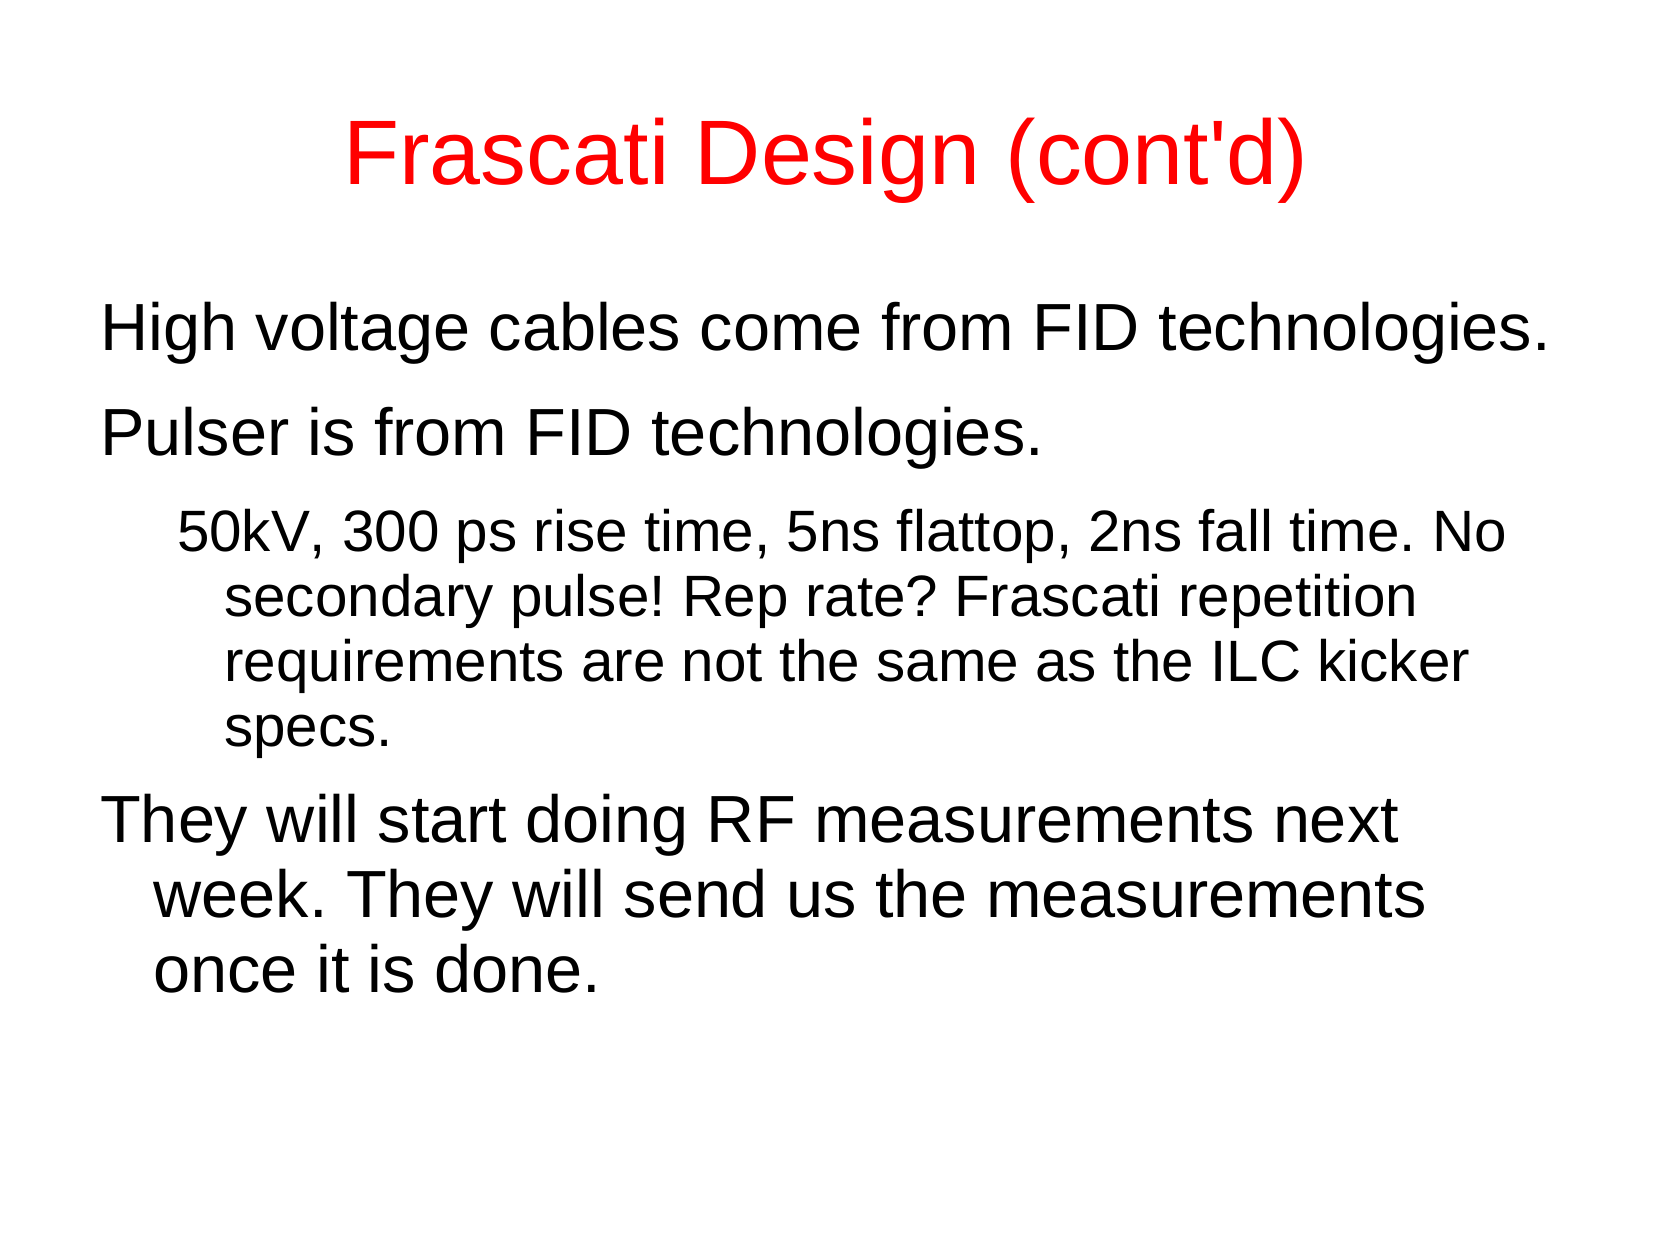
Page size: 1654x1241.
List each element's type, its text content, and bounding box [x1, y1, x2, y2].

title Frascati Design (cont'd) [82, 56, 1571, 250]
list High voltage cables come from FID technologies. Pulser is from FID technologies. 50kV, 300 ps rise time, 5ns flattop, 2ns fall time. No secondary pulse! Rep rate? Frascati repetition requirements are not the same as the ILC kicker specs. They will start doing RF measurements next week. They will send us the measurements once it is done. [82, 290, 1571, 1094]
